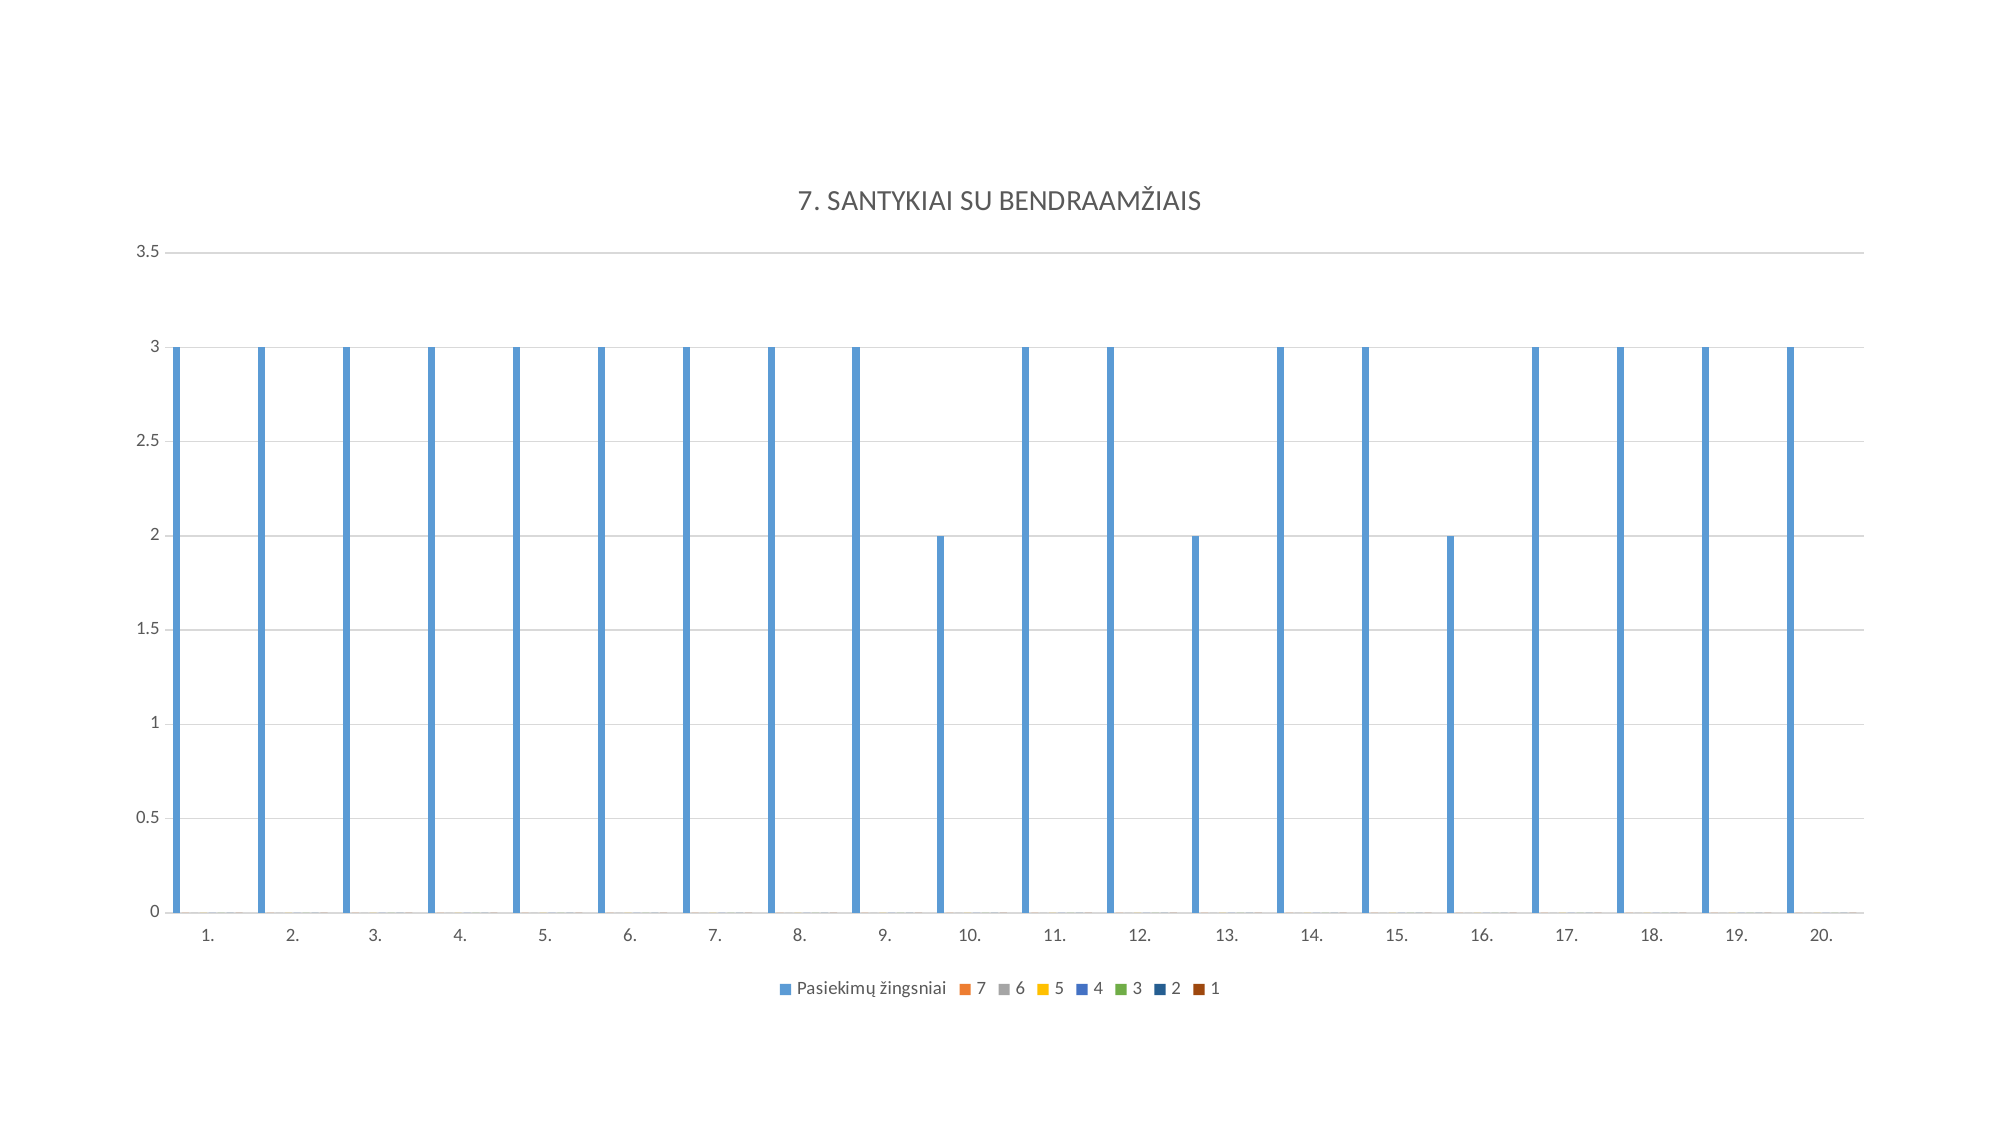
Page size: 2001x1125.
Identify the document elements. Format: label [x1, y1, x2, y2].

chart [99, 154, 1900, 1005]
